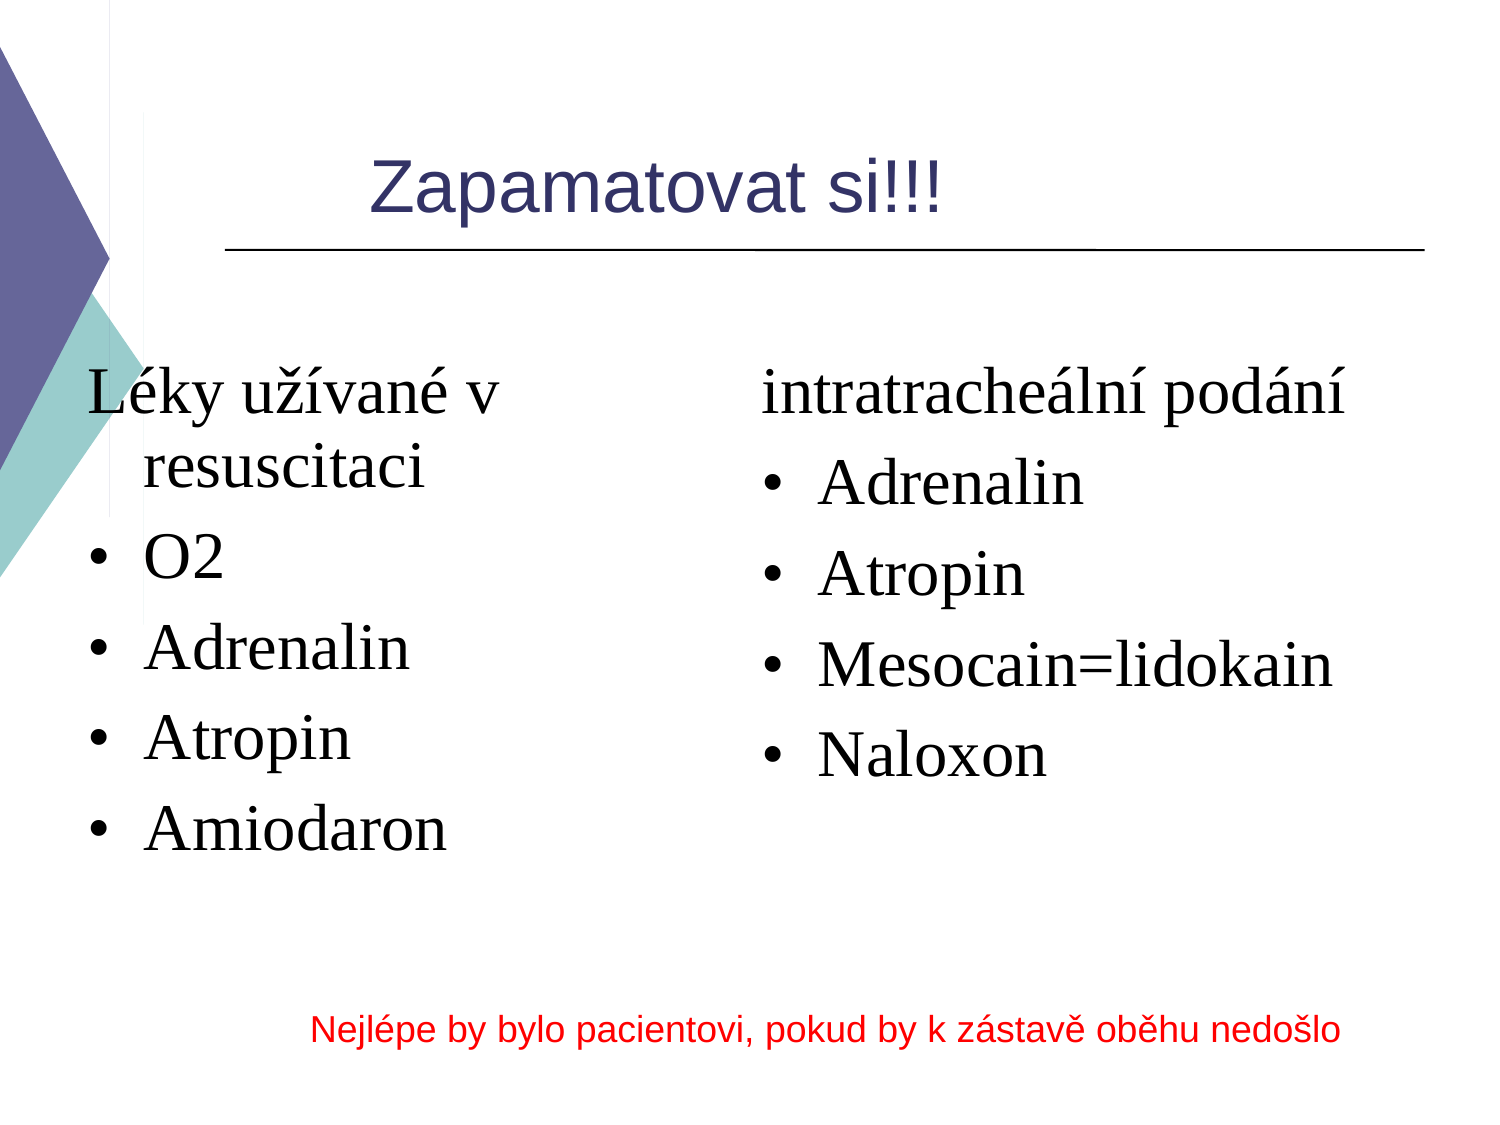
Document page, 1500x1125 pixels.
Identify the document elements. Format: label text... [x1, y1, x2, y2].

title Zapamatovat si!!! [354, 116, 1500, 237]
list Léky užívané v resuscitaci O2 Adrenalin Atropin Amiodaron [87, 354, 751, 1059]
text_box Nejlépe by bylo pacientovi, pokud by k zástavě oběhu nedošlo [295, 1003, 1355, 1061]
list intratracheální podání Adrenalin Atropin Mesocain=lidokain Naloxon [761, 354, 1425, 1125]
